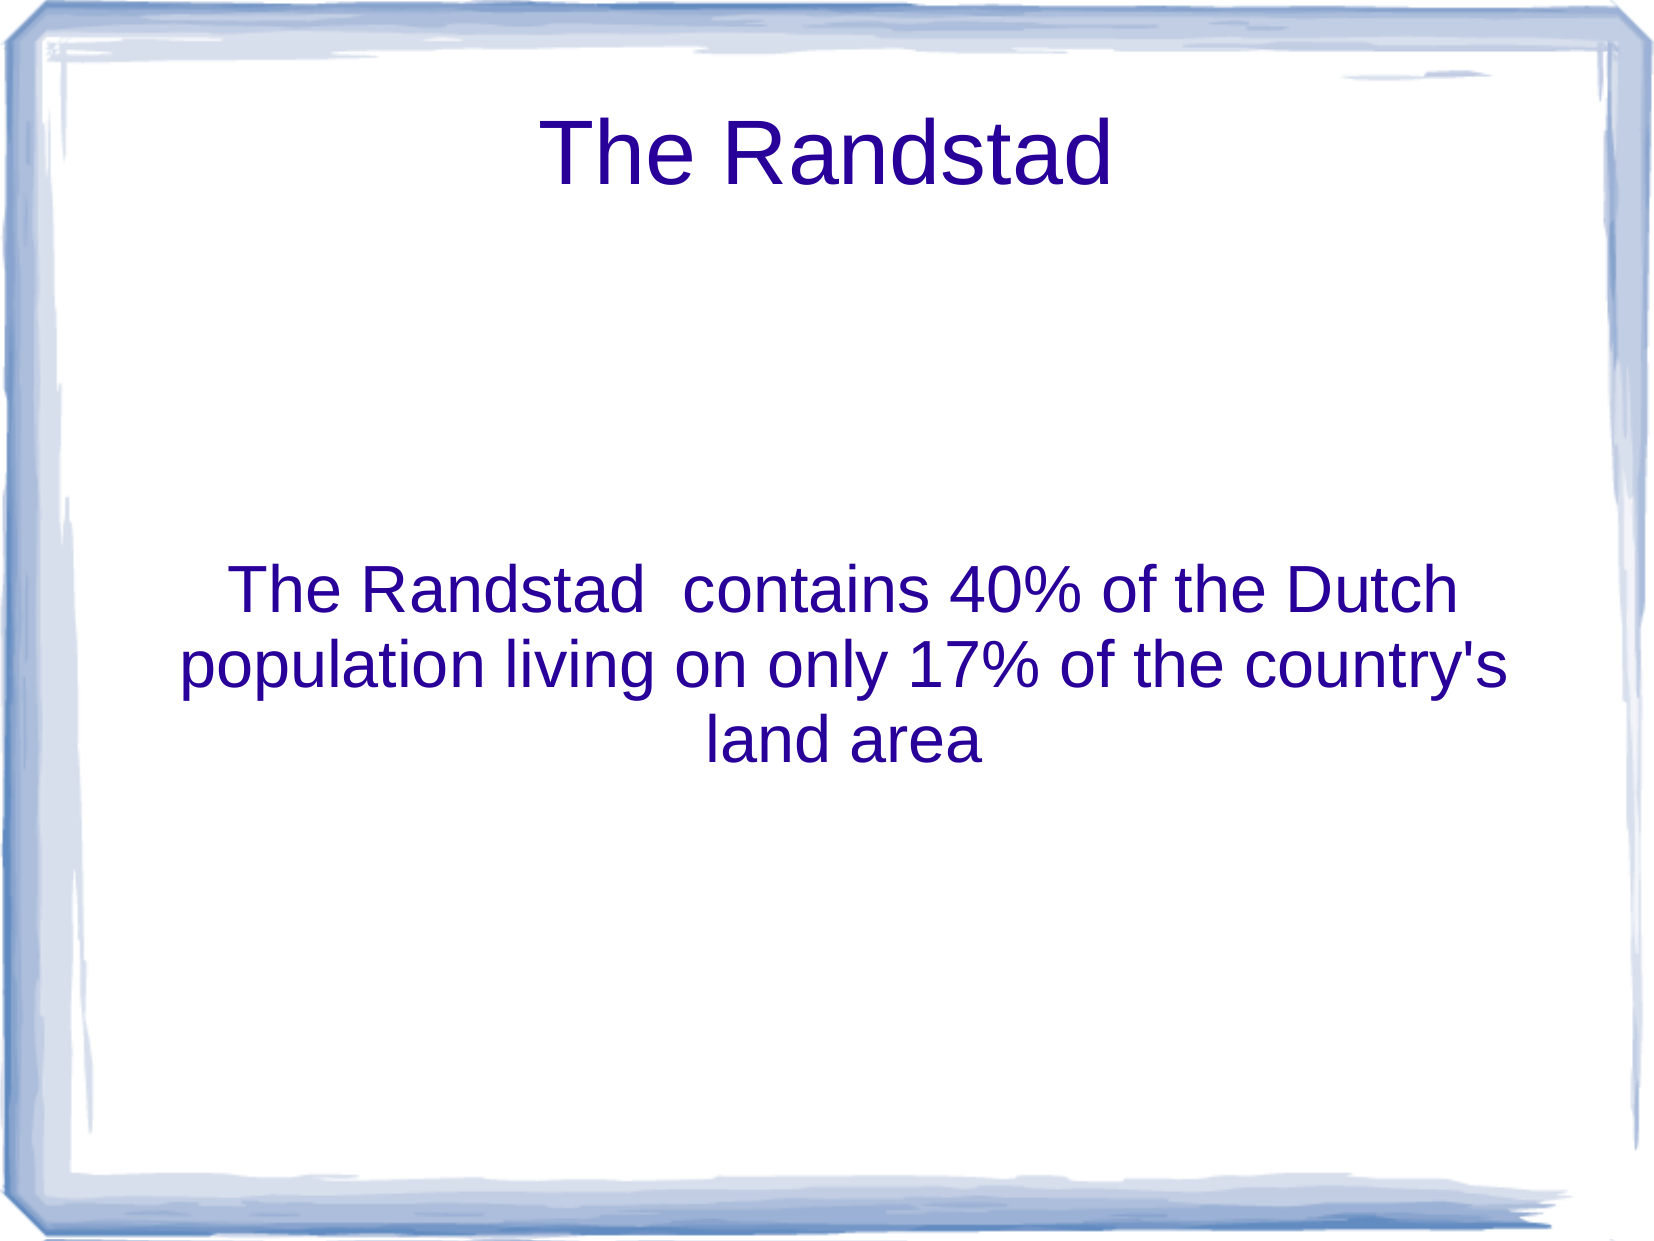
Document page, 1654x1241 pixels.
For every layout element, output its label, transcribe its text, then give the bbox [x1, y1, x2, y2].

subtitle The Randstad contains 40% of the Dutch population living on only 17% of the country's land area [118, 332, 1571, 997]
picture [0, 0, 1654, 1241]
title The Randstad [82, 56, 1571, 250]
